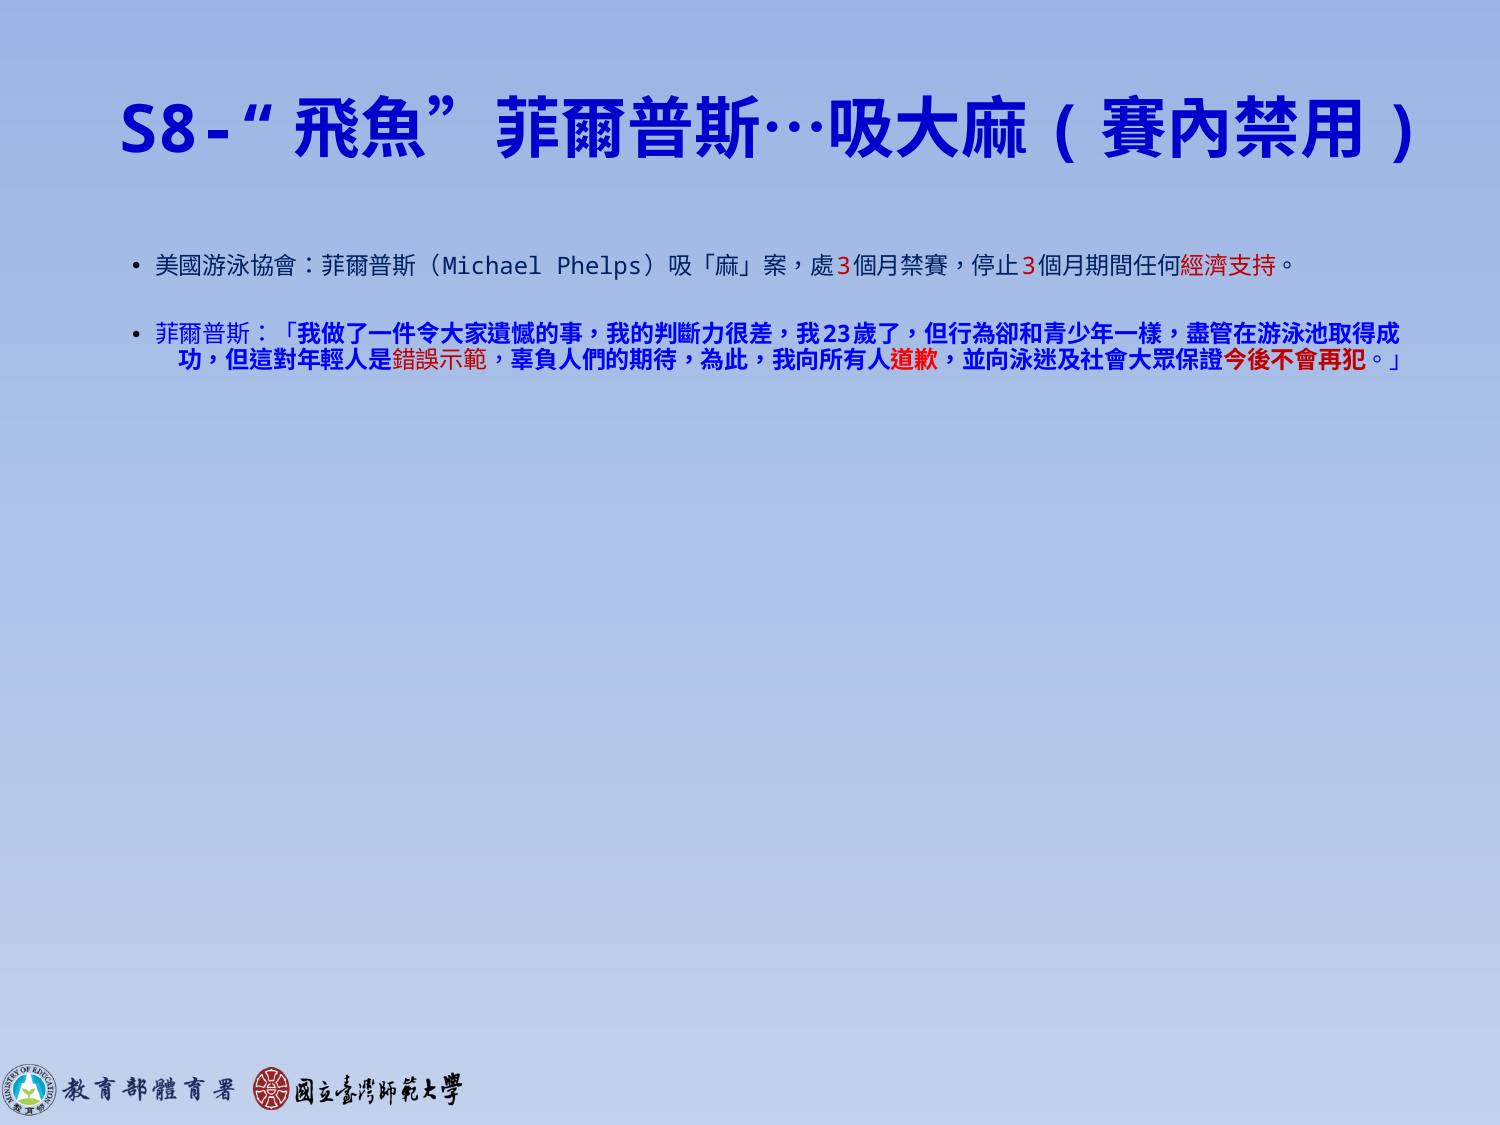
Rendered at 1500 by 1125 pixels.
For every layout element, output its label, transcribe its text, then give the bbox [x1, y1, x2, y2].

list 美國游泳協會：菲爾普斯（Michael Phelps）吸「麻」案，處3個月禁賽，停止3個月期間任何經濟支持。 菲爾普斯：「我做了一件令大家遺憾的事，我的判斷力很差，我23歲了，但行為卻和青少年一樣，盡管在游泳池取得成功，但這對年輕人是錯誤示範，辜負人們的期待，為此，我向所有人道歉，並向泳迷及社會大眾保證今後不會再犯。」 [117, 246, 1430, 394]
title S8-“飛魚”菲爾普斯…吸大麻(賽內禁用) [41, 78, 1500, 229]
